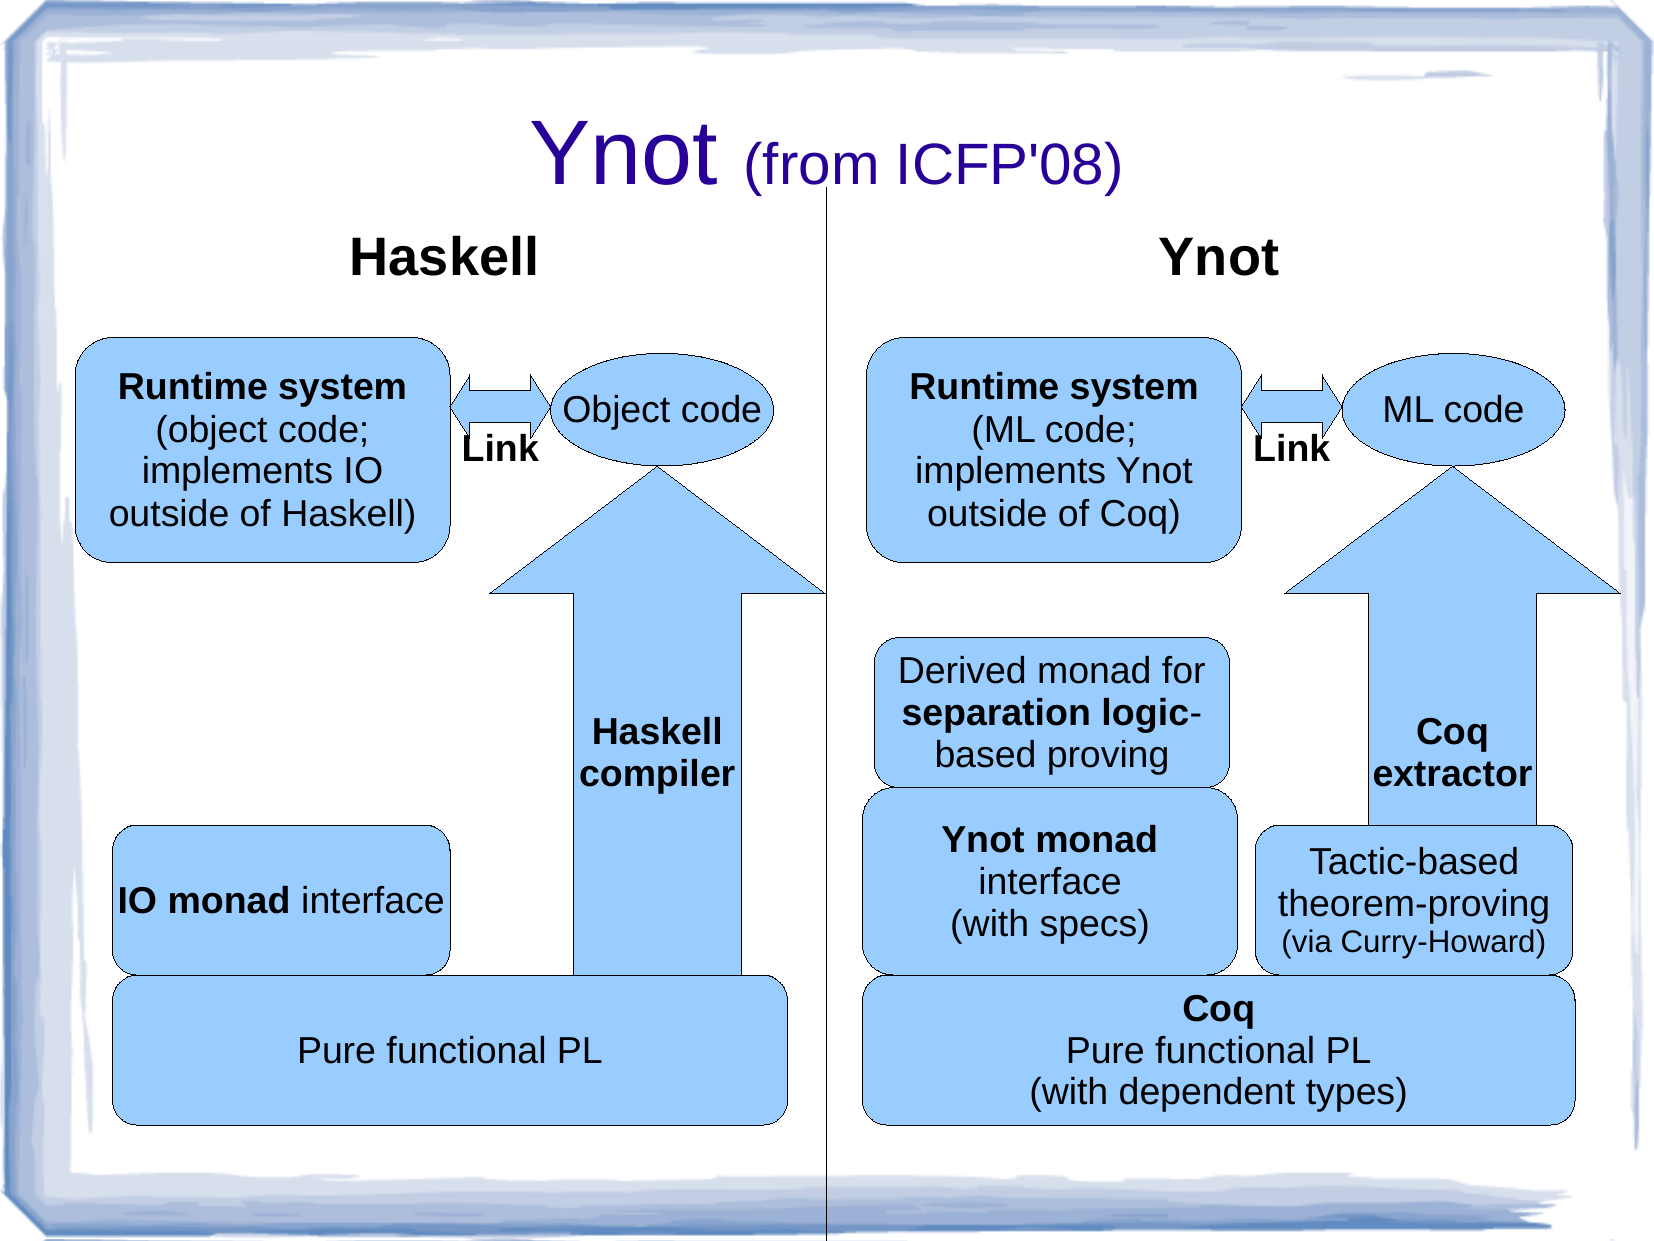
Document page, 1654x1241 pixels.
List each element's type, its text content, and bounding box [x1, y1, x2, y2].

text_box Ynot [1143, 219, 1311, 305]
text_box Pure functional PL [112, 975, 788, 1126]
text_box Coq Pure functional PL (with dependent types) [862, 975, 1576, 1126]
text_box Haskell compiler [489, 466, 826, 976]
text_box ML code [1342, 353, 1566, 467]
text_box Runtime system (object code; implements IO outside of Haskell) [75, 337, 451, 563]
text_box Runtime system (ML code; implements Ynot outside of Coq) [866, 337, 1242, 563]
text_box Haskell [334, 219, 560, 304]
text_box Link [1241, 374, 1343, 439]
text_box Coq extractor [1284, 466, 1621, 825]
text_box Ynot monad interface (with specs) [862, 787, 1238, 976]
text_box Tactic-based theorem-proving (via Curry-Howard) [1255, 825, 1573, 976]
text_box Object code [550, 353, 774, 466]
picture [0, 0, 1654, 1241]
title Ynot (from ICFP'08) [82, 56, 1571, 250]
text_box Derived monad for separation logic-based proving [874, 637, 1230, 788]
text_box Link [449, 374, 551, 439]
text_box IO monad interface [112, 825, 451, 976]
